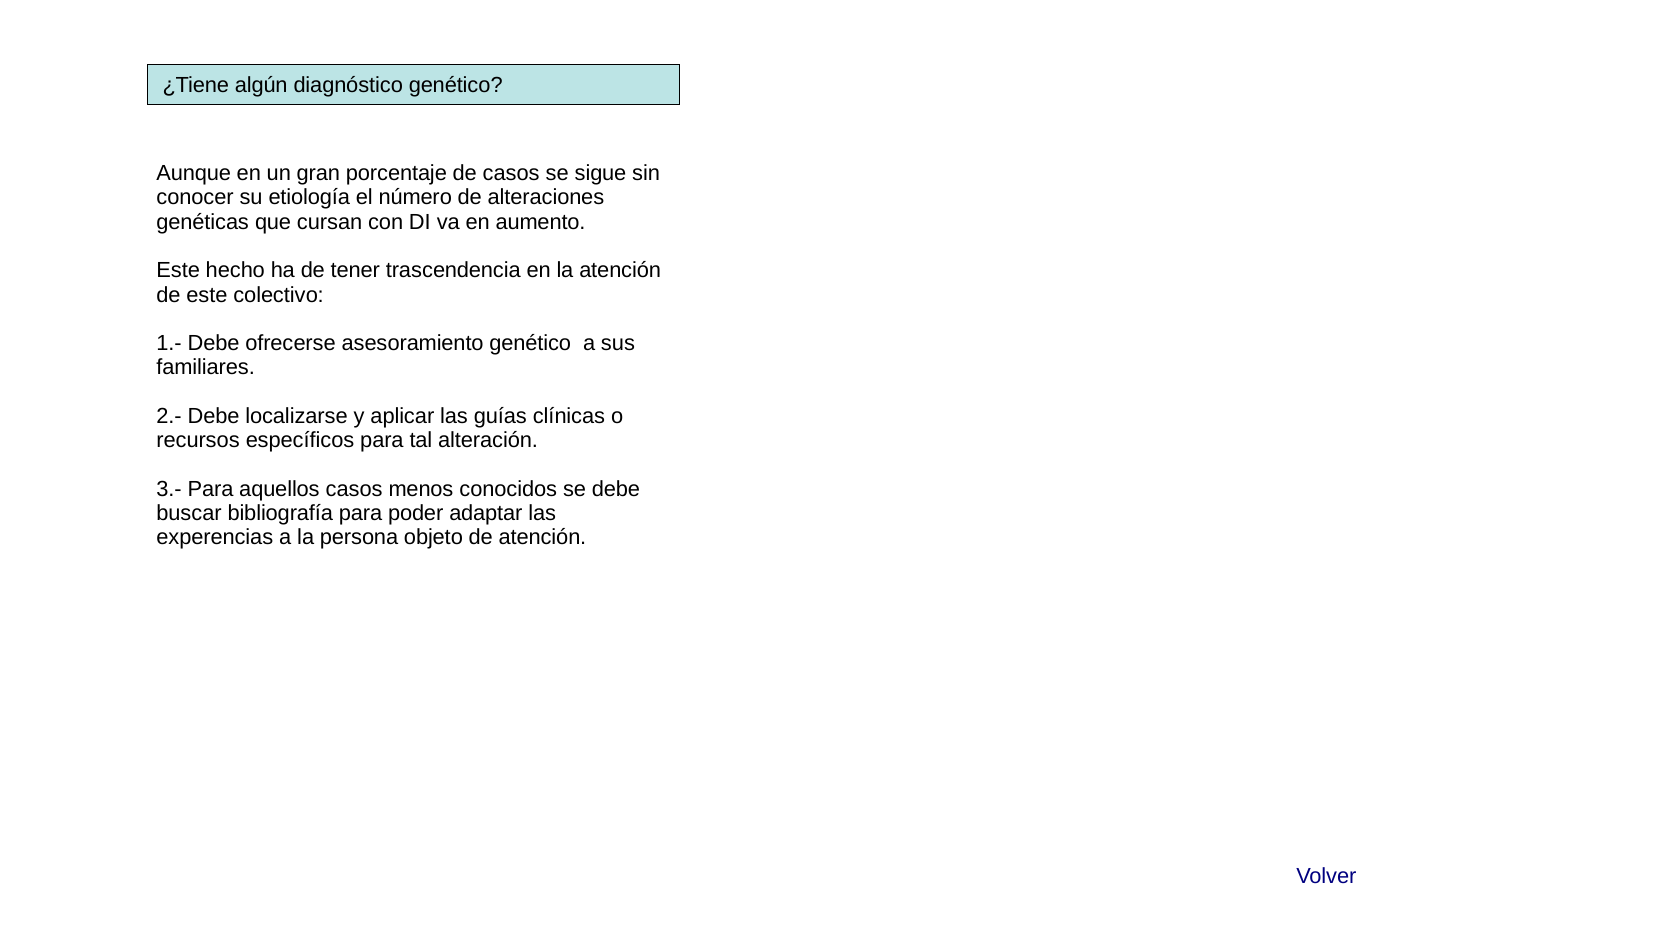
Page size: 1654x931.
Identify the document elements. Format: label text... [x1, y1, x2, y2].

text_box Aunque en un gran porcentaje de casos se sigue sin conocer su etiología el número de alteraciones genéticas que cursan con DI va en aumento. Este hecho ha de tener trascendencia en la atención de este colectivo: 1.- Debe ofrecerse asesoramiento genético a sus familiares. 2.- Debe localizarse y aplicar las guías clínicas o recursos específicos para tal alteración. 3.- Para aquellos casos menos conocidos se debe buscar bibliografía para poder adaptar las experencias a la persona objeto de atención. [141, 153, 686, 606]
text_box Volver [1281, 856, 1459, 896]
text_box ¿Tiene algún diagnóstico genético? [147, 64, 680, 105]
